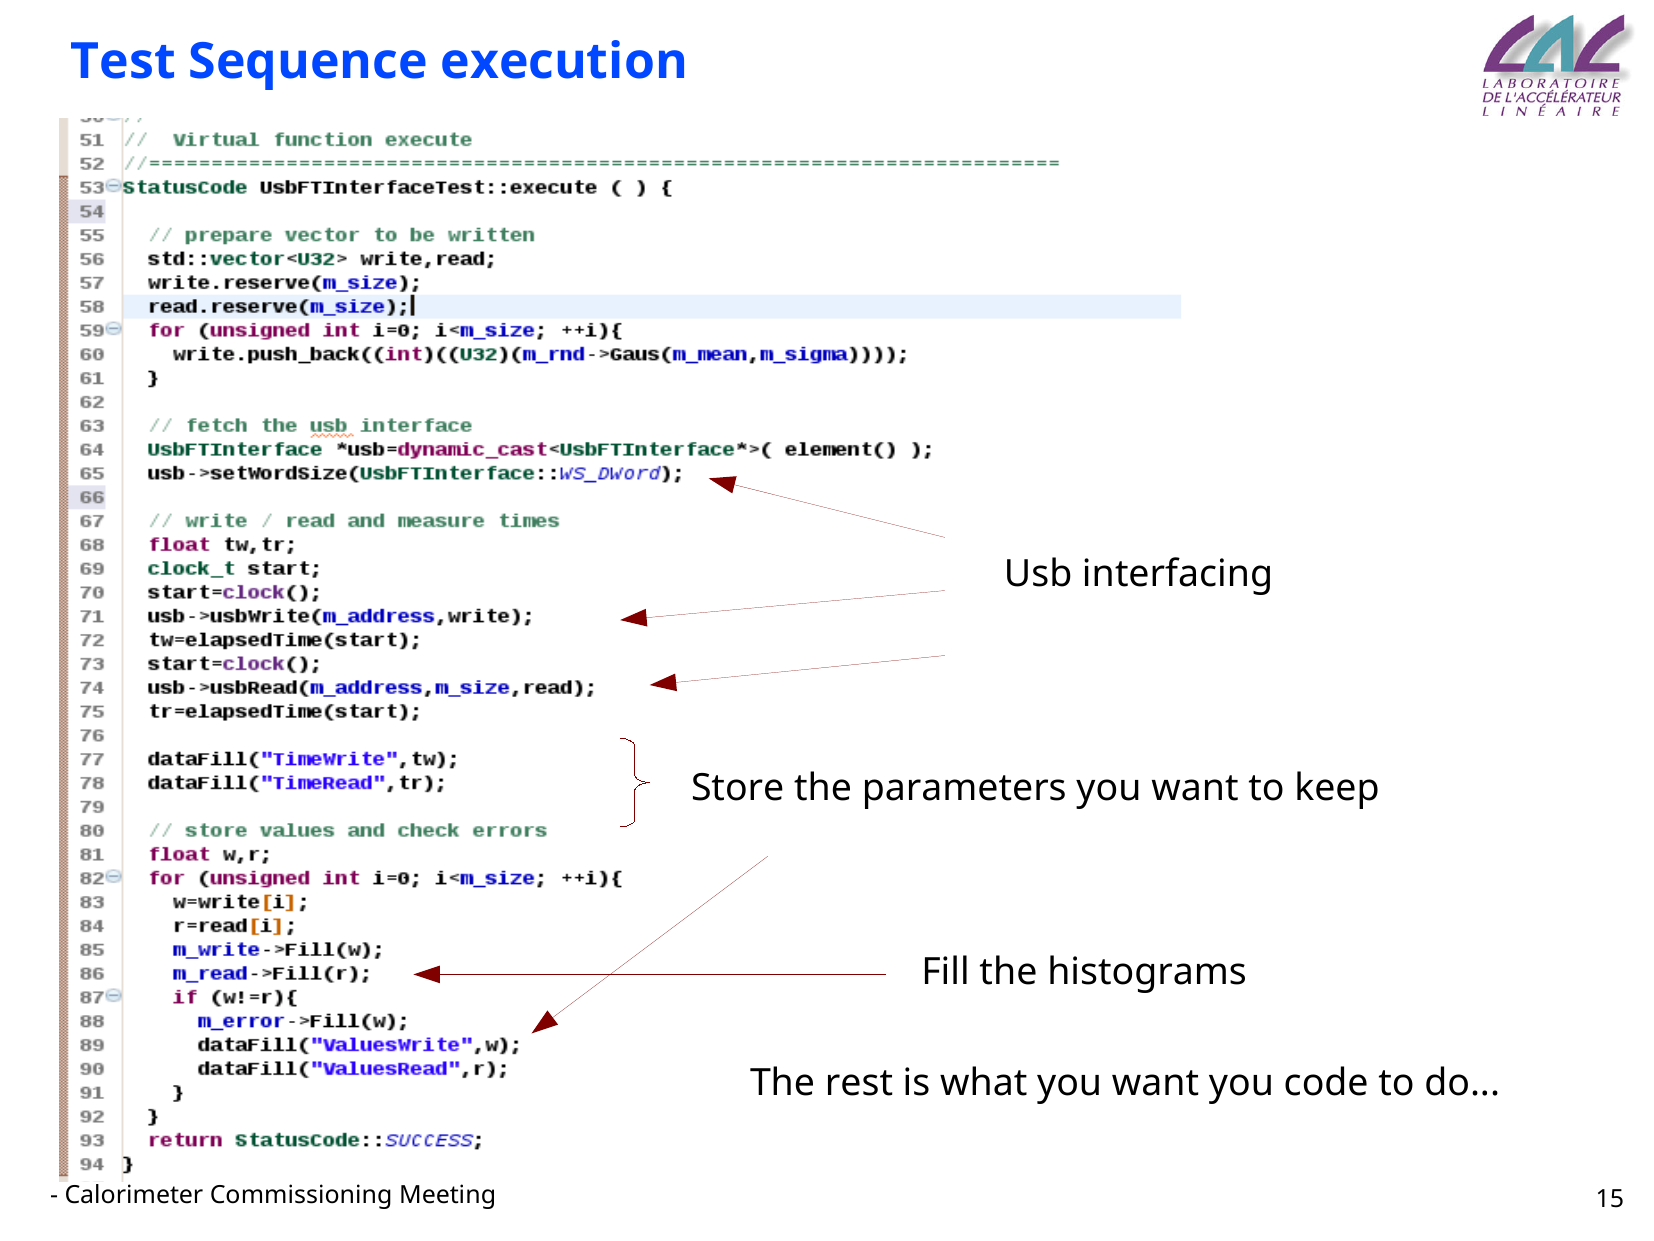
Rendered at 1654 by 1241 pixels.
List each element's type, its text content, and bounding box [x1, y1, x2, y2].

title Test Sequence execution [70, 29, 1559, 89]
picture [59, 118, 1182, 1182]
text_box Store the parameters you want to keep [690, 760, 1433, 805]
picture [1475, 8, 1642, 116]
text_box Usb interfacing [1003, 546, 1290, 591]
text_box Fill the histograms [921, 944, 1270, 989]
text_box The rest is what you want you code to do... [750, 1055, 1564, 1099]
